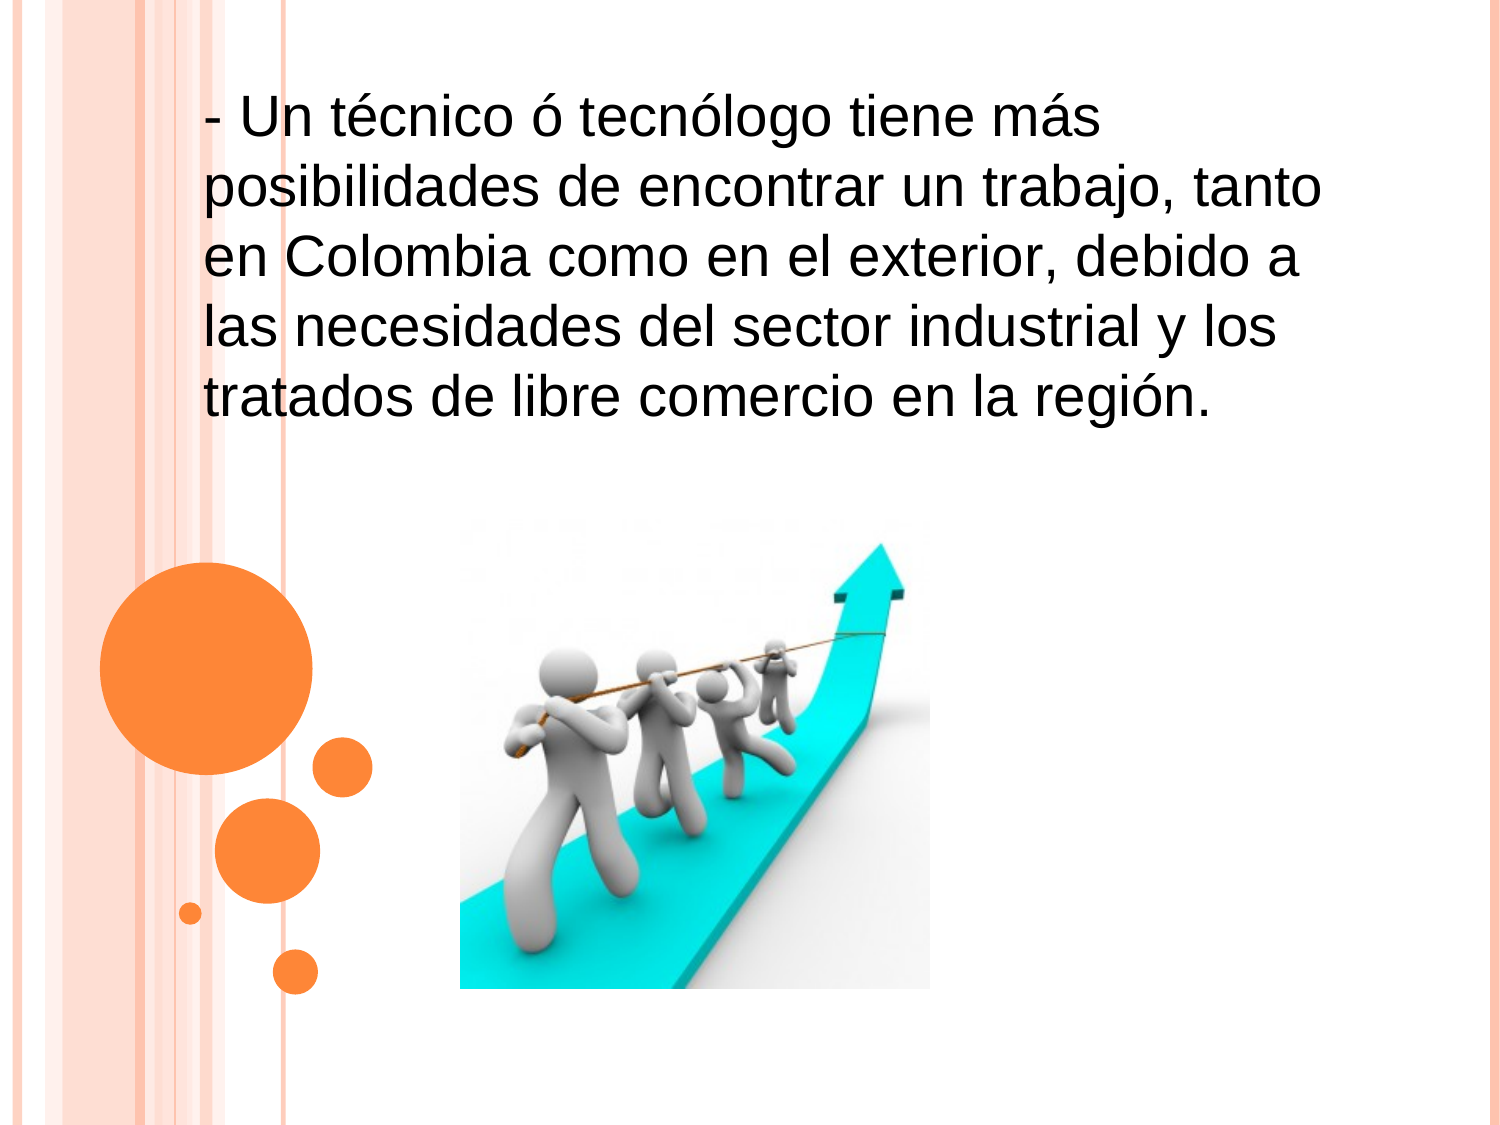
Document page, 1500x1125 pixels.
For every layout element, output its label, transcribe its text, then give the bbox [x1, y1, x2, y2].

text_box - Un técnico ó tecnólogo tiene más posibilidades de encontrar un trabajo, tanto en Colombia como en el exterior, debido a las necesidades del sector industrial y los tratados de libre comercio en la región. [188, 70, 1347, 804]
picture [460, 519, 930, 989]
